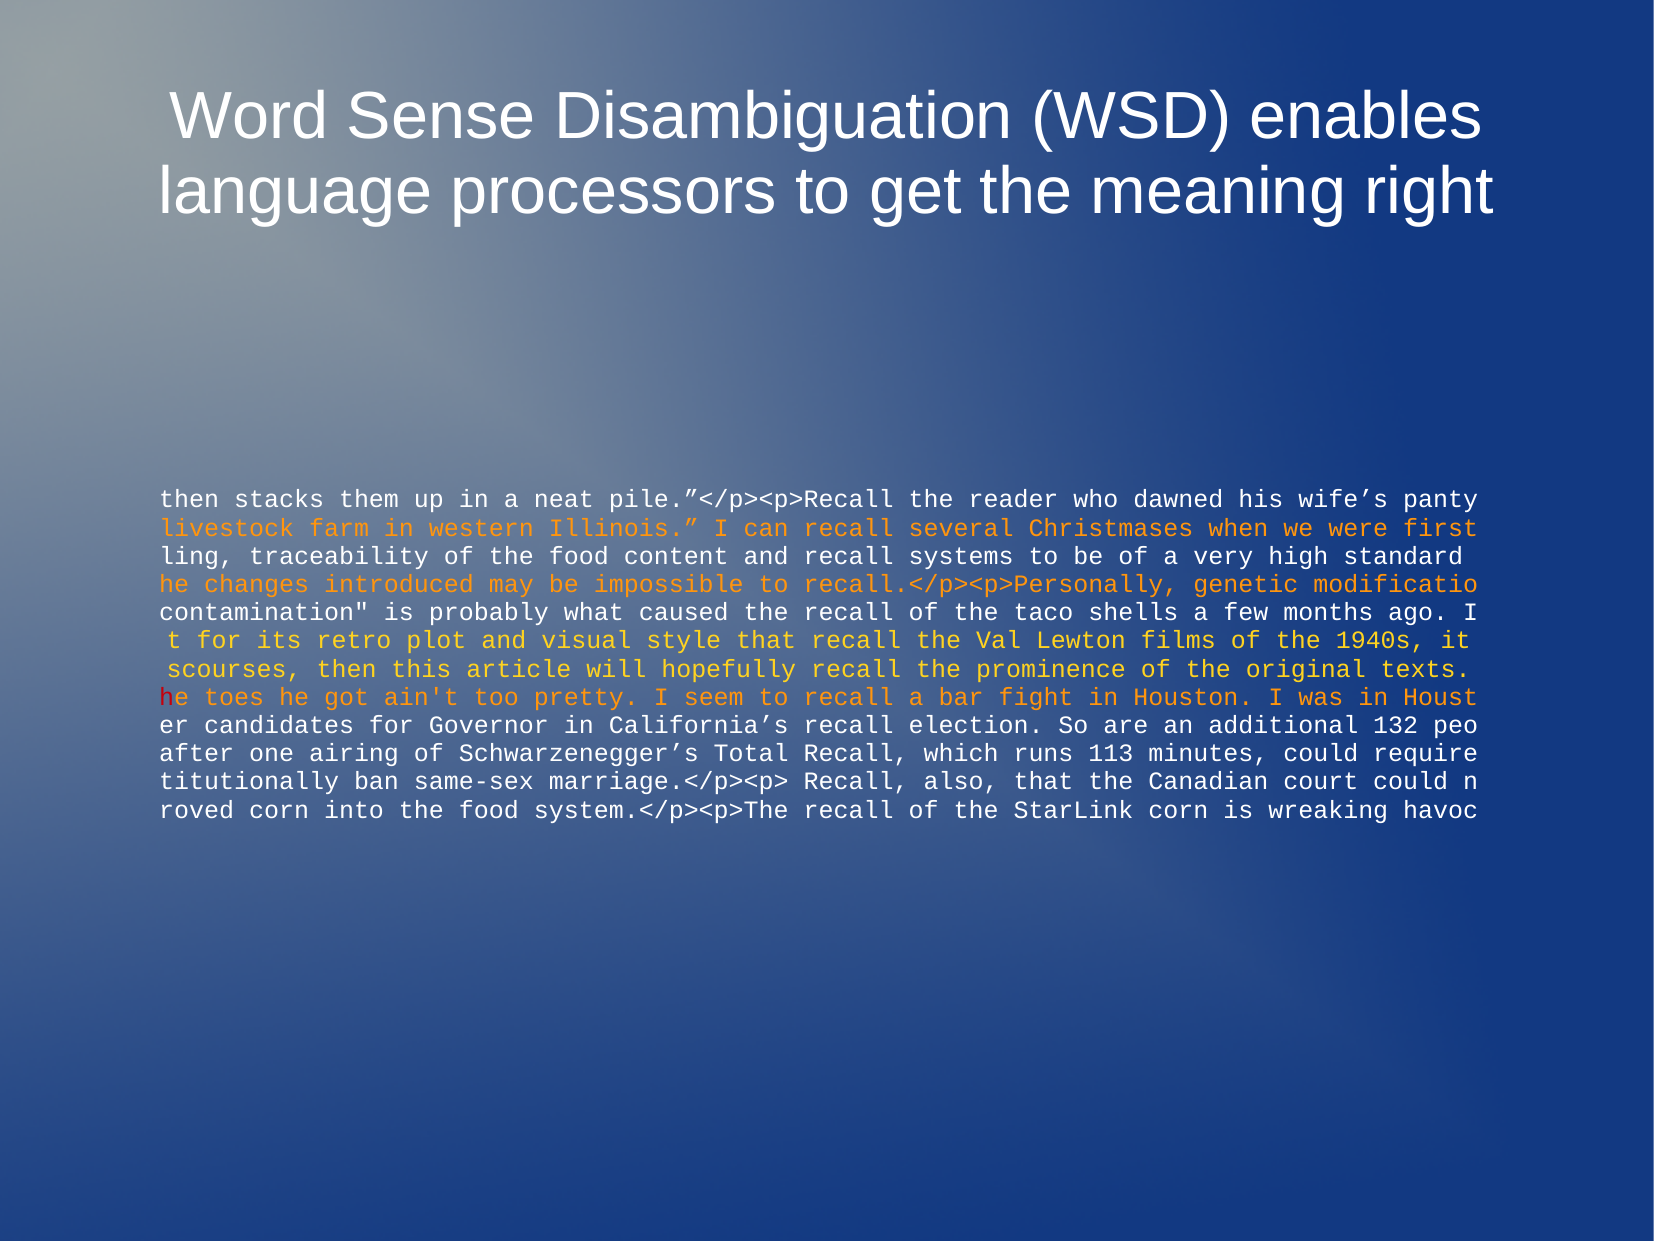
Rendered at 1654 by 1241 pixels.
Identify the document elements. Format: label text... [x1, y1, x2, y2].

title Word Sense Disambiguation (WSD) enables language processors to get the meaning right [82, 56, 1571, 250]
picture [0, 0, 1654, 1241]
subtitle then stacks them up in a neat pile.”</p><p>Recall the reader who dawned his wife’s panty livestock farm in western Illinois.” I can recall several Christmases when we were first ling, traceability of the food content and recall systems to be of a very high standard he changes introduced may be impossible to recall.</p><p>Personally, genetic modificatio contamination" is probably what caused the recall of the taco shells a few months ago. I t for its retro plot and visual style that recall the Val Lewton films of the 1940s, it scourses, then this article will hopefully recall the prominence of the original texts. he toes he got ain't too pretty. I seem to recall a bar fight in Houston. I was in Houst er candidates for Governor in California’s recall election. So are an additional 132 peo after one airing of Schwarzenegger’s Total Recall, which runs 113 minutes, could require titutionally ban same-sex marriage.</p><p> Recall, also, that the Canadian court could n roved corn into the food system.</p><p>The recall of the StarLink corn is wreaking havoc ﻿ [75, 300, 1564, 1104]
